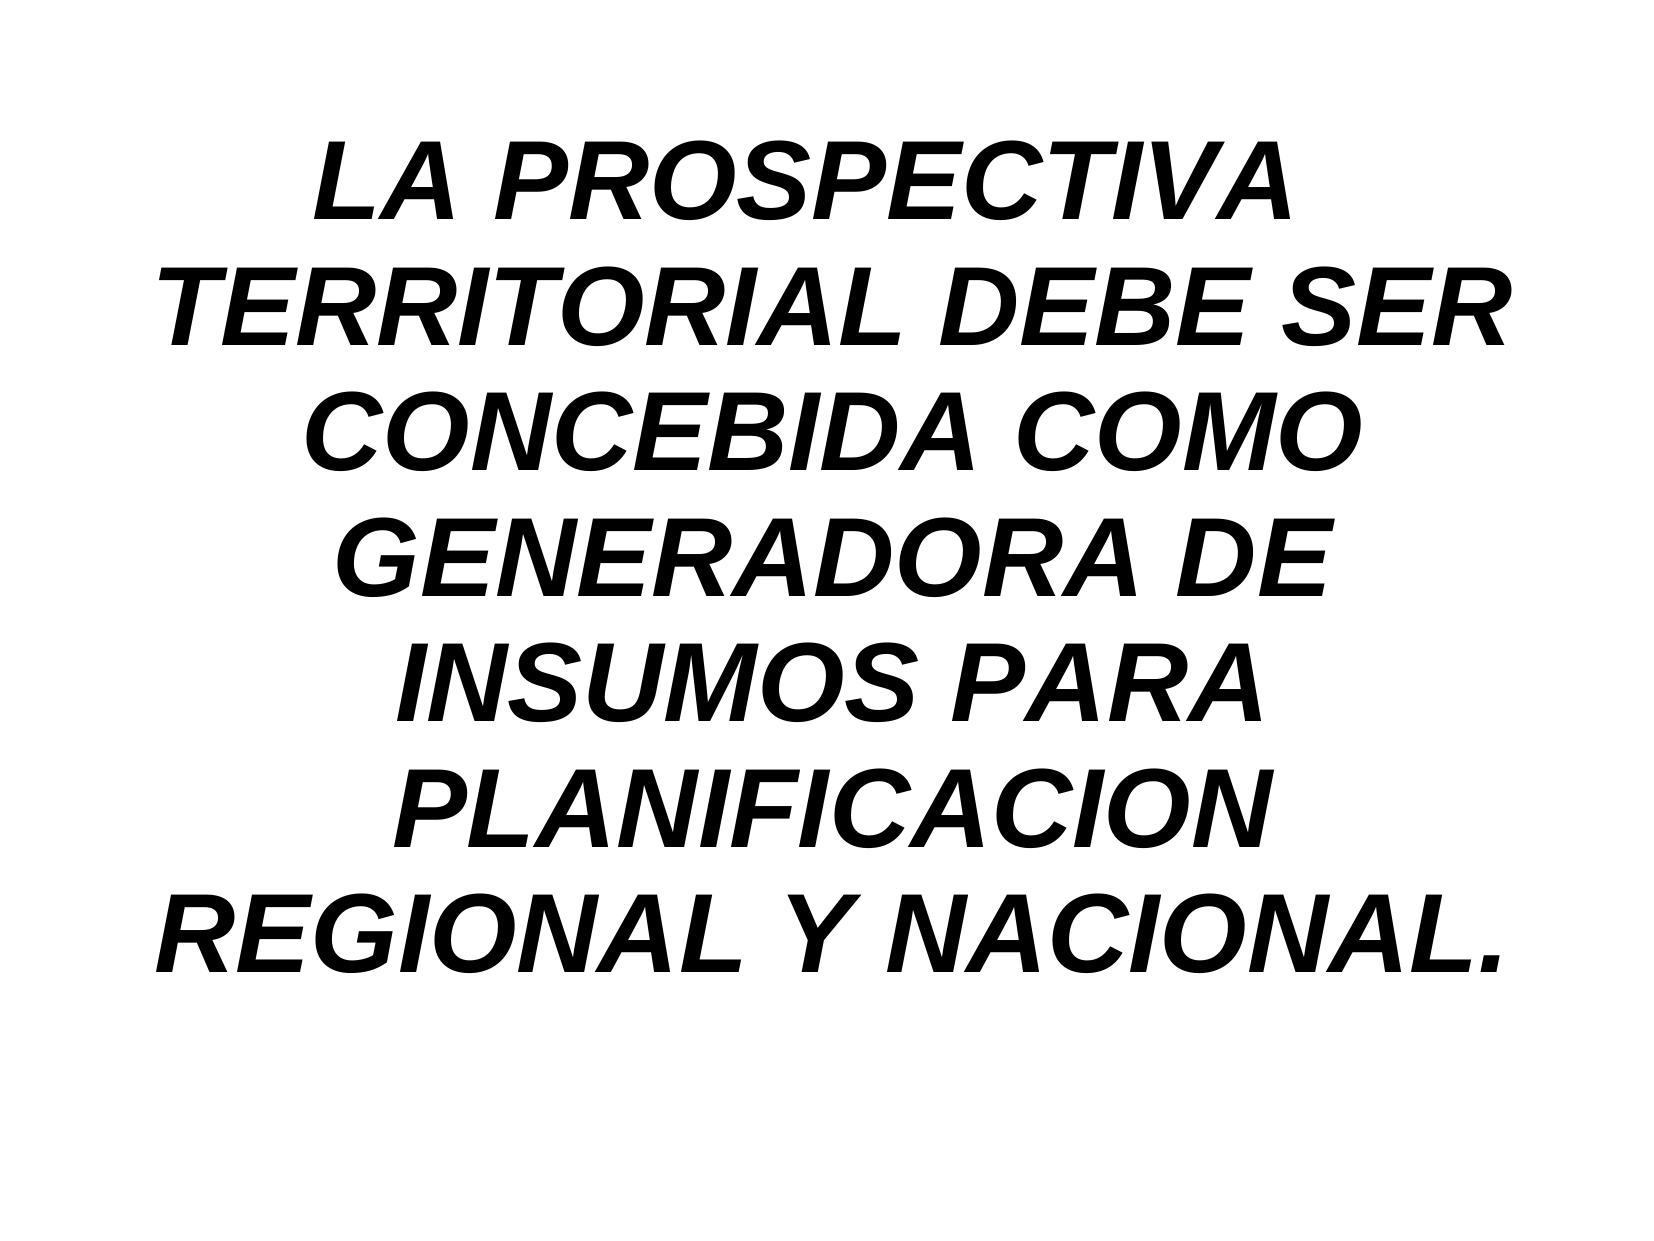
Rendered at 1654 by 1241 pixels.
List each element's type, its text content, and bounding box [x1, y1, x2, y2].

text_box LA PROSPECTIVA TERRITORIAL DEBE SER CONCEBIDA COMO GENERADORA DE INSUMOS PARA PLANIFICACION REGIONAL Y NACIONAL. [59, 118, 1536, 997]
